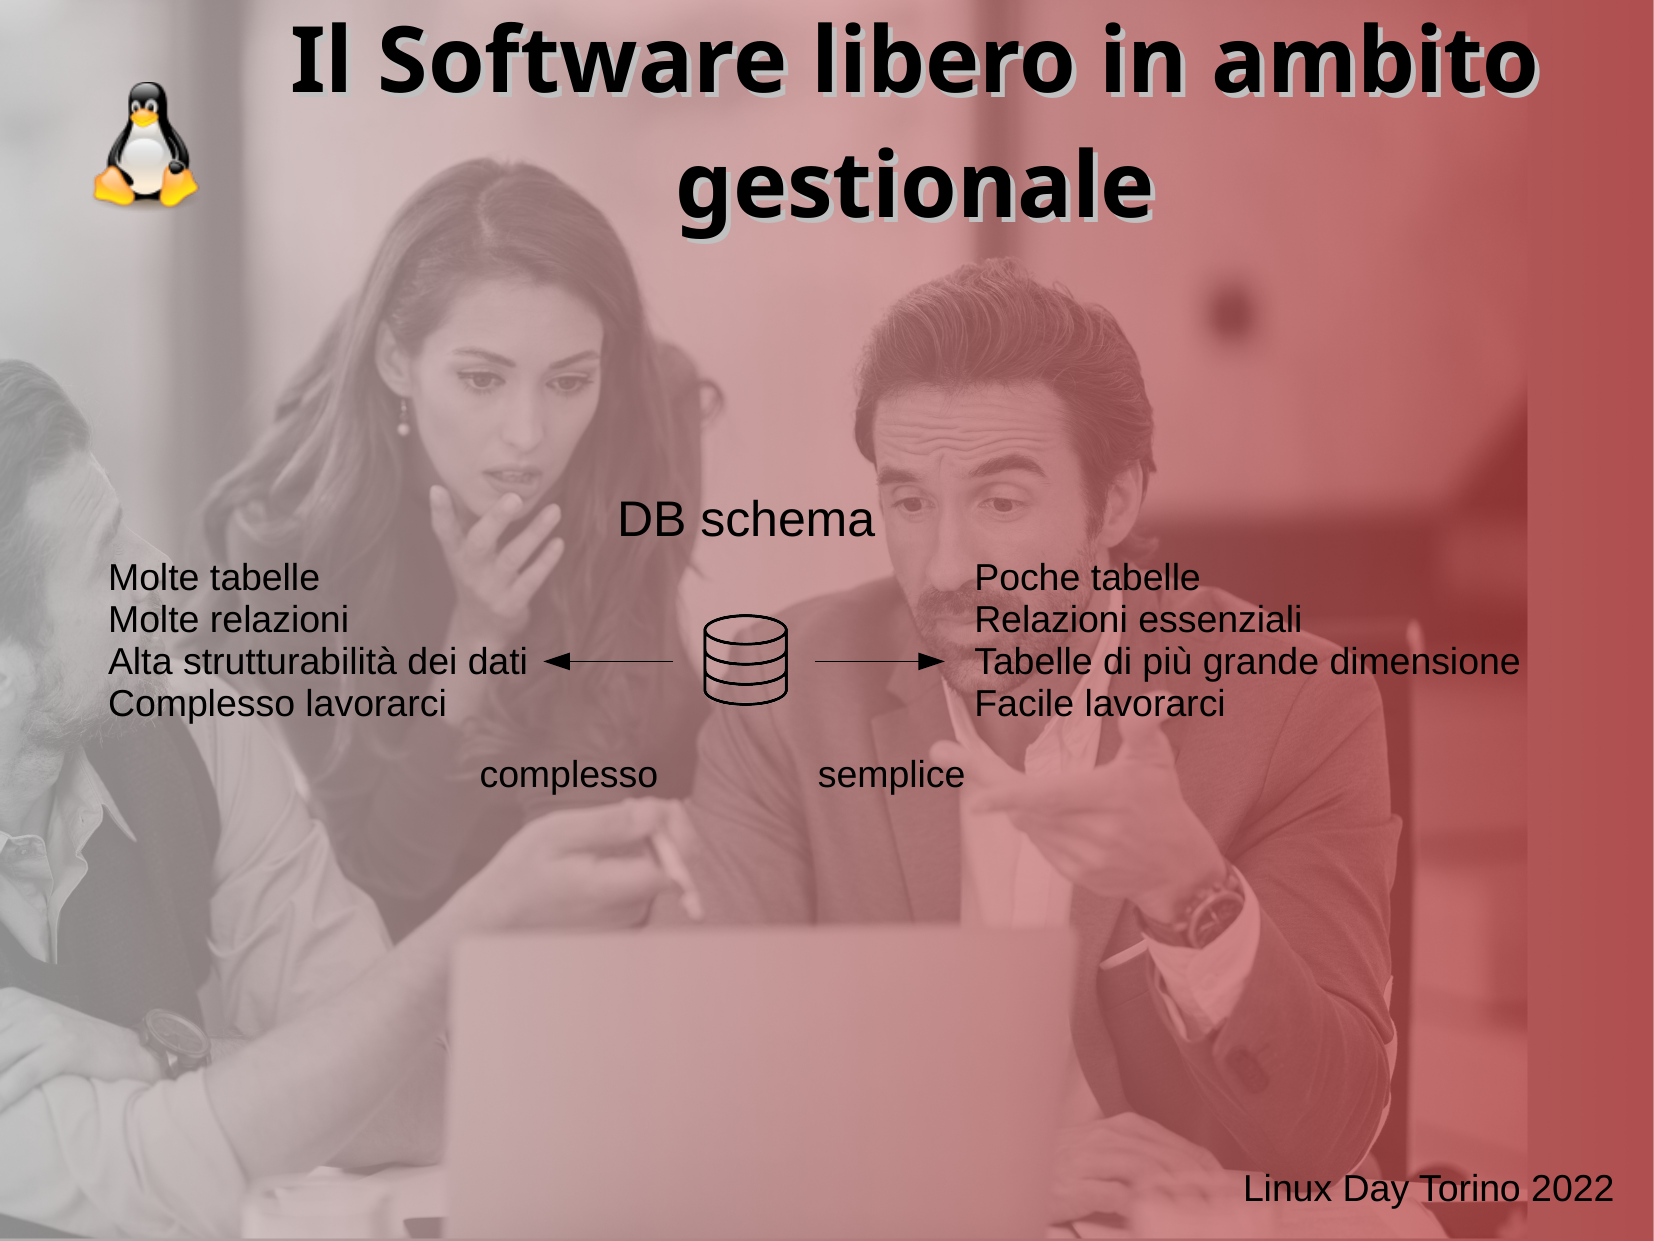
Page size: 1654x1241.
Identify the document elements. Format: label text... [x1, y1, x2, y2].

text_box Poche tabelle Relazioni essenziali Tabelle di più grande dimensione Facile lavorarci [959, 549, 1536, 733]
text_box complesso [464, 746, 674, 804]
text_box Linux Day Torino 2022 [1228, 1159, 1630, 1217]
text_box DB schema [602, 484, 891, 555]
picture [0, 0, 1654, 1241]
text_box Molte tabelle Molte relazioni Alta strutturabilità dei dati Complesso lavorarci [93, 549, 544, 733]
text_box semplice [803, 746, 981, 804]
title Il Software libero in ambito gestionale [259, 17, 1571, 222]
